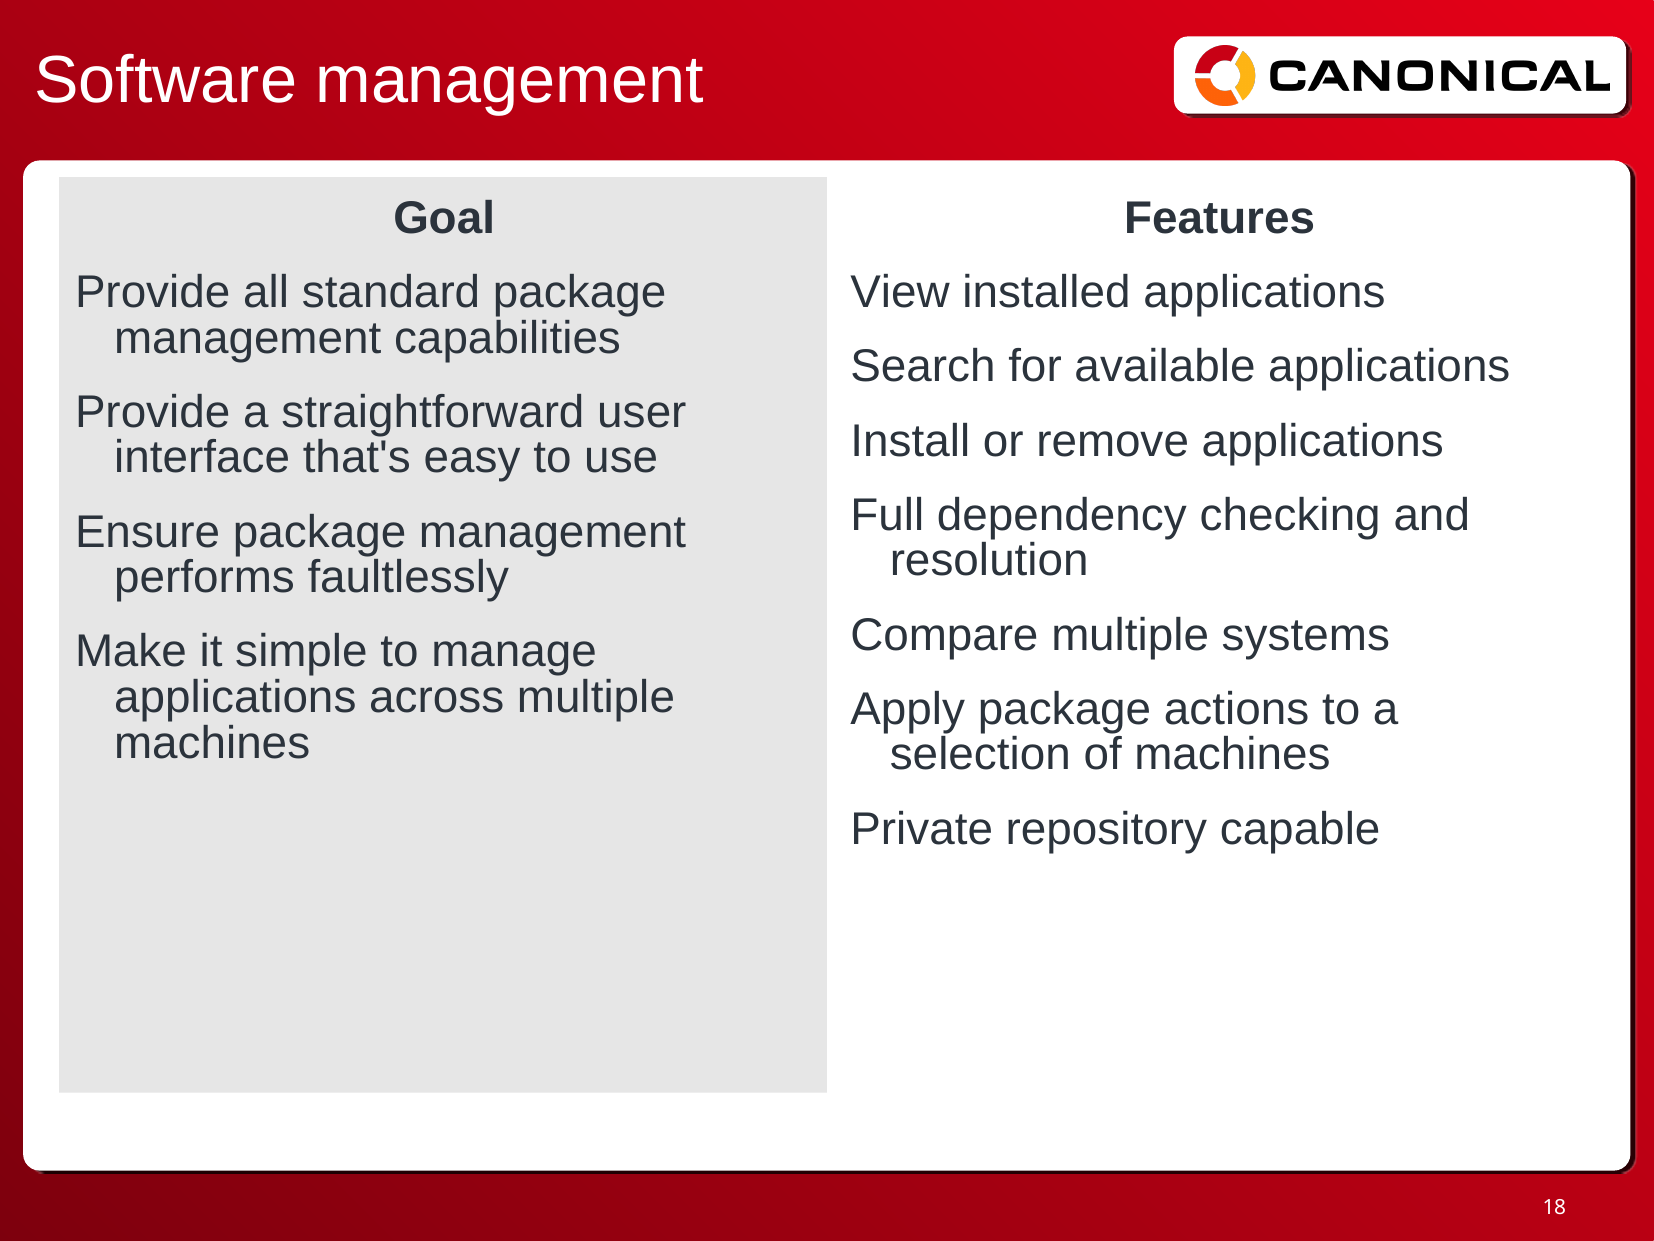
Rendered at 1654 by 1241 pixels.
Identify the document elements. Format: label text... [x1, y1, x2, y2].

picture [1548, 45, 1610, 106]
list Features View installed applications Search for available applications Install or remove applications Full dependency checking and resolution Compare multiple systems Apply package actions to a selection of machines Private repository capable [850, 196, 1589, 1090]
text_box [59, 177, 827, 1093]
list Goal Provide all standard package management capabilities Provide a straightforward user interface that's easy to use Ensure package management performs faultlessly Make it simple to manage applications across multiple machines [74, 196, 814, 1090]
title Software management [34, 19, 1548, 151]
